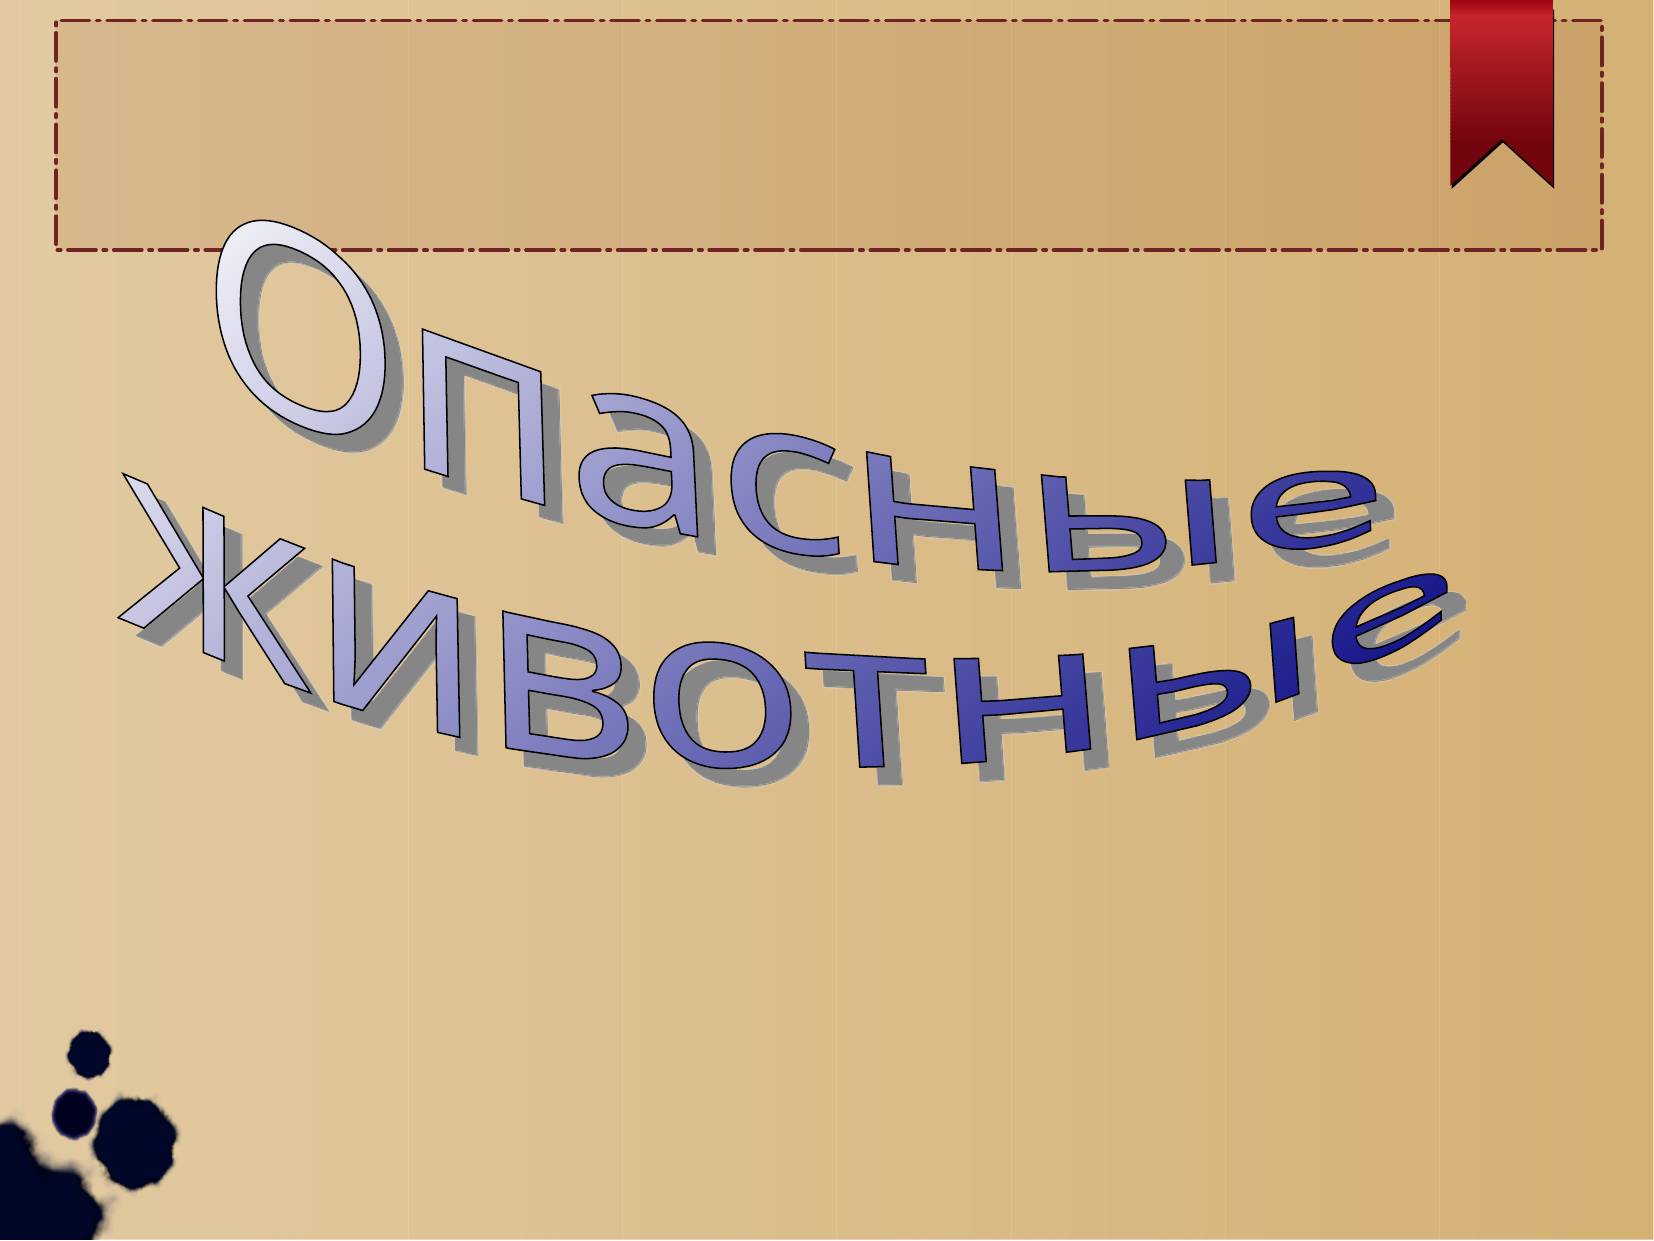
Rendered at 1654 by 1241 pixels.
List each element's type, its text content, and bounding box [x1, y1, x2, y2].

text_box Опасные животные [502, 611, 628, 759]
text_box Опасные животные [731, 433, 840, 557]
text_box Опасные животные [422, 329, 545, 506]
text_box Опасные животные [653, 642, 791, 769]
text_box Опасные животные [954, 654, 1091, 764]
text_box Опасные животные [866, 451, 1003, 571]
text_box Опасные животные [1129, 645, 1251, 740]
text_box Опасные животные [804, 652, 926, 768]
text_box Опасные животные [332, 559, 460, 738]
text_box Опасные животные [1041, 474, 1166, 572]
text_box Опасные животные [579, 393, 698, 537]
text_box Опасные животные [1332, 574, 1447, 664]
text_box Опасные животные [1185, 479, 1217, 566]
text_box Опасные животные [1270, 617, 1299, 703]
text_box Опасные животные [216, 220, 386, 435]
text_box Опасные животные [118, 473, 311, 694]
text_box Опасные животные [1251, 471, 1376, 550]
